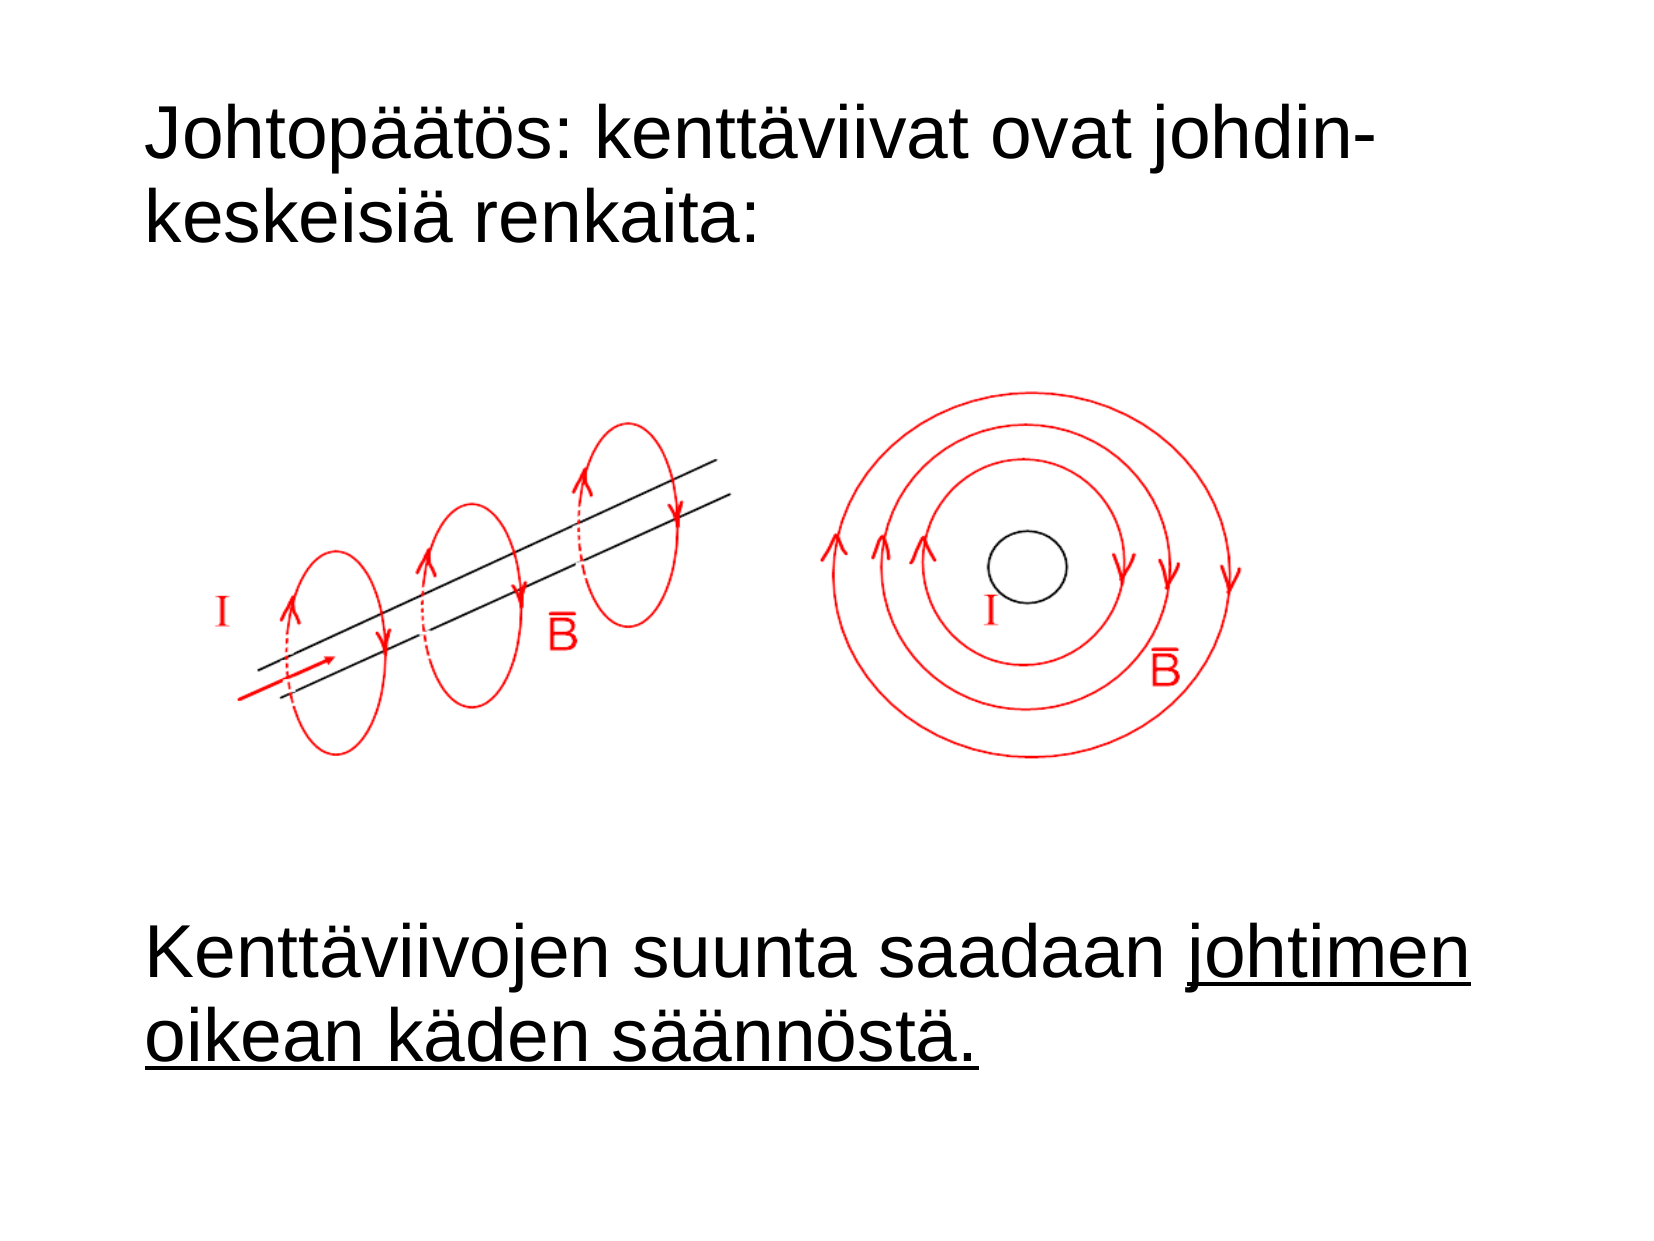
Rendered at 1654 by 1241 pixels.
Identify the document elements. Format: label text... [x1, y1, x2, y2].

text_box Johtopäätös: kenttäviivat ovat johdin-keskeisiä renkaita: [129, 82, 1571, 272]
text_box Kenttäviivojen suunta saadaan johtimen oikean käden säännöstä. [129, 902, 1566, 1170]
picture [165, 336, 1299, 792]
